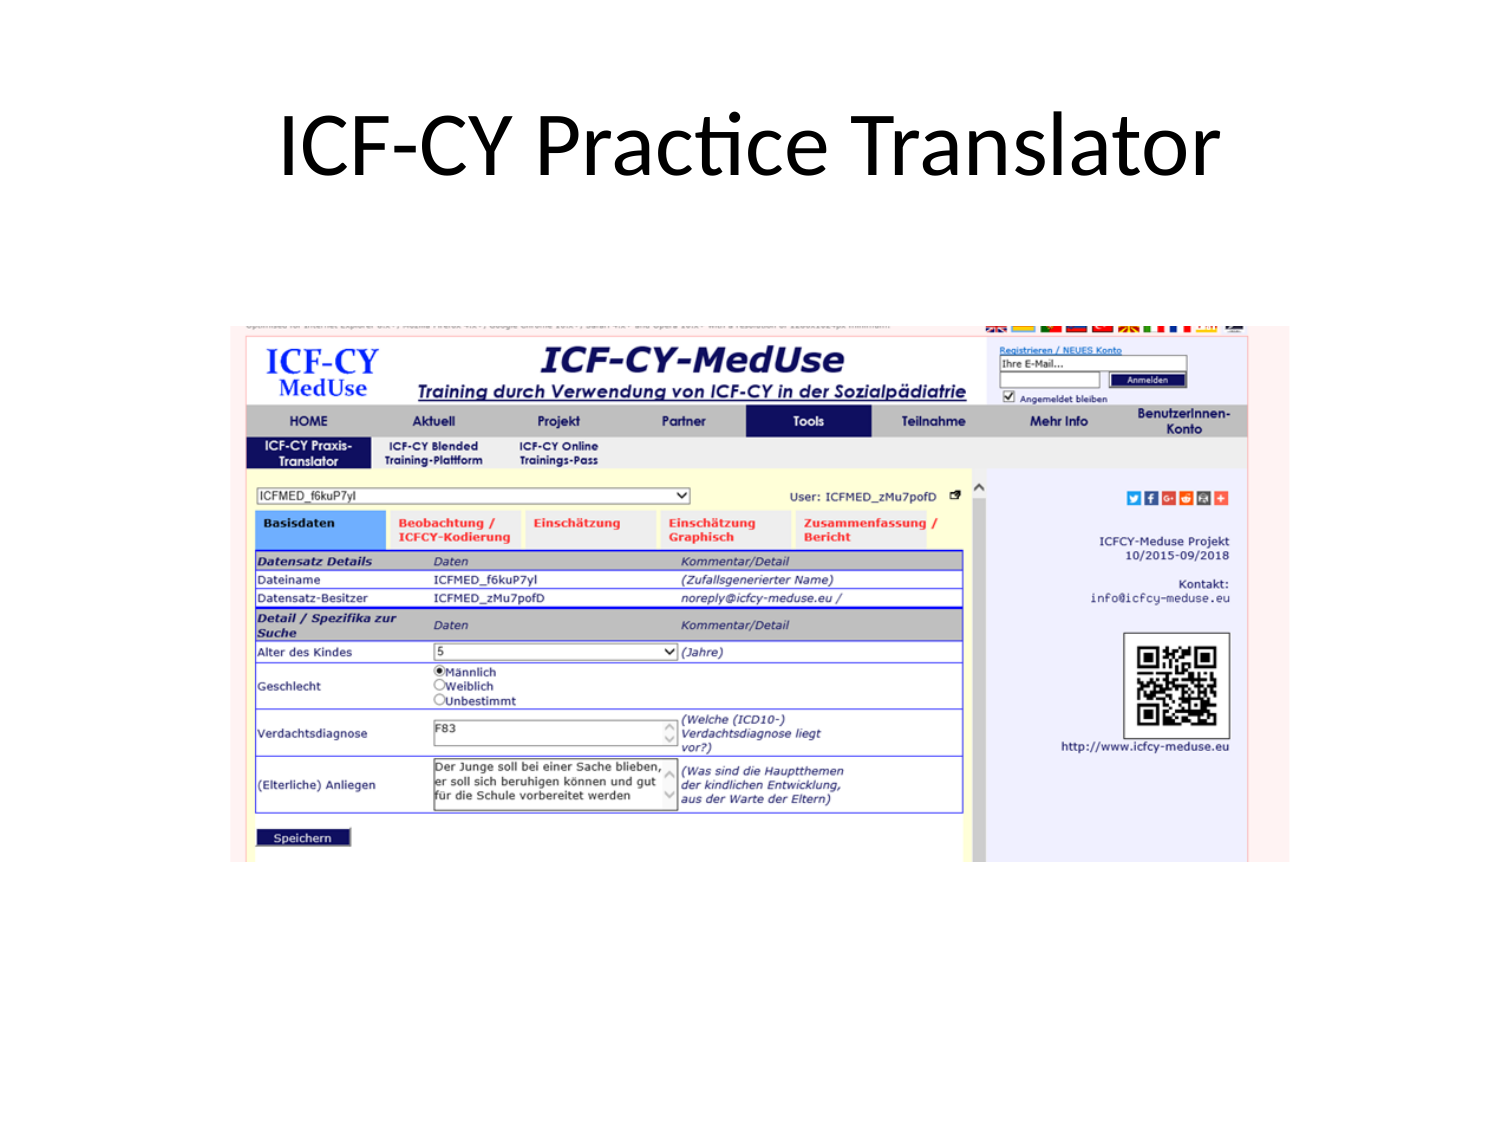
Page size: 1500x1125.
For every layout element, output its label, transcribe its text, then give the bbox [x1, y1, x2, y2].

picture [230, 326, 1290, 862]
title ICF-CY Practice Translator [75, 45, 1426, 233]
